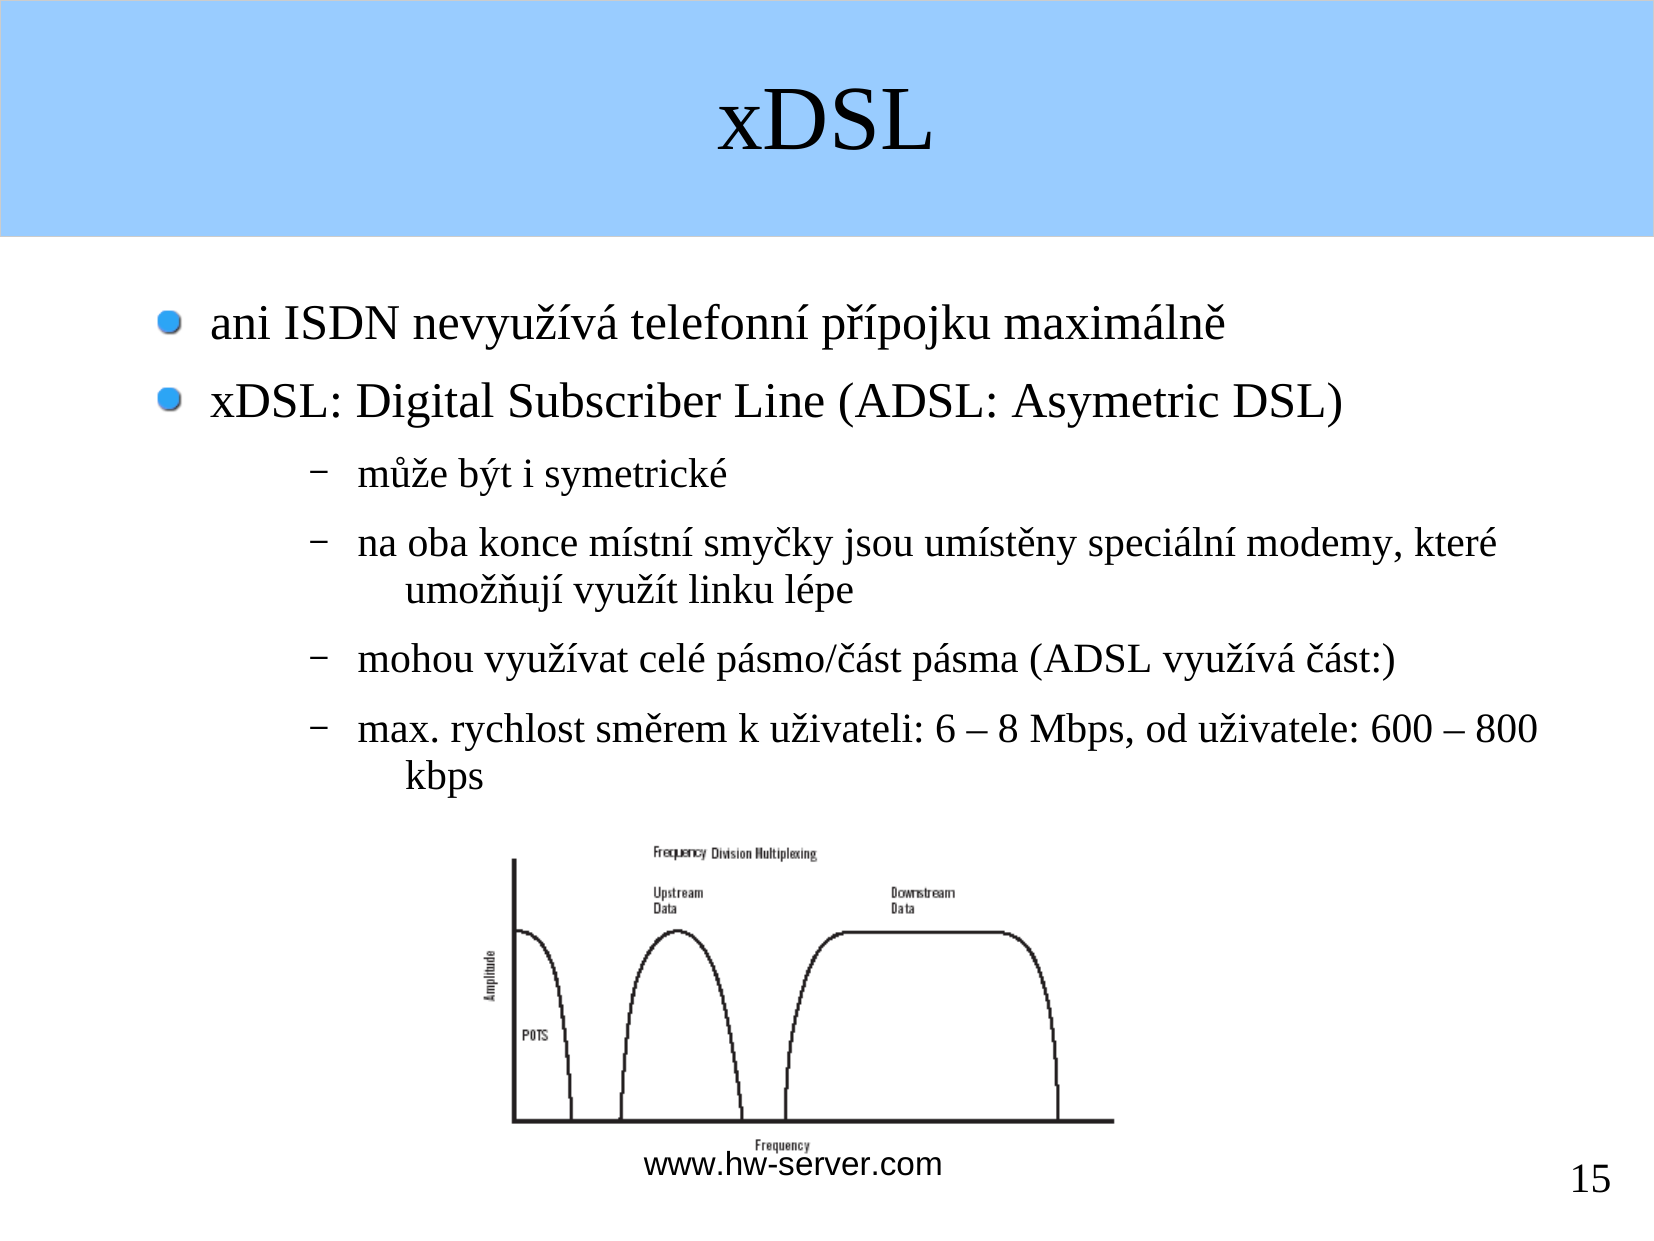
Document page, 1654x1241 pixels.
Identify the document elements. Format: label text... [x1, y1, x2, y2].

picture [448, 815, 1152, 1171]
picture [930, 1159, 938, 1171]
title xDSL [0, 0, 1654, 237]
picture [920, 1159, 927, 1171]
list ani ISDN nevyužívá telefonní přípojku maximálně xDSL: Digital Subscriber Line (ADSL: Asymetric DSL) může být i symetrické na oba konce místní smyčky jsou umístěny speciální modemy, které umožňují využít linku lépe mohou využívat celé pásmo/část pásma (ADSL využívá část:) max. rychlost směrem k uživateli: 6 – 8 Mbps, od uživatele: 600 – 800 kbps [121, 295, 1565, 1127]
text_box www.hw-server.com [643, 1145, 890, 1188]
picture [900, 1159, 910, 1171]
